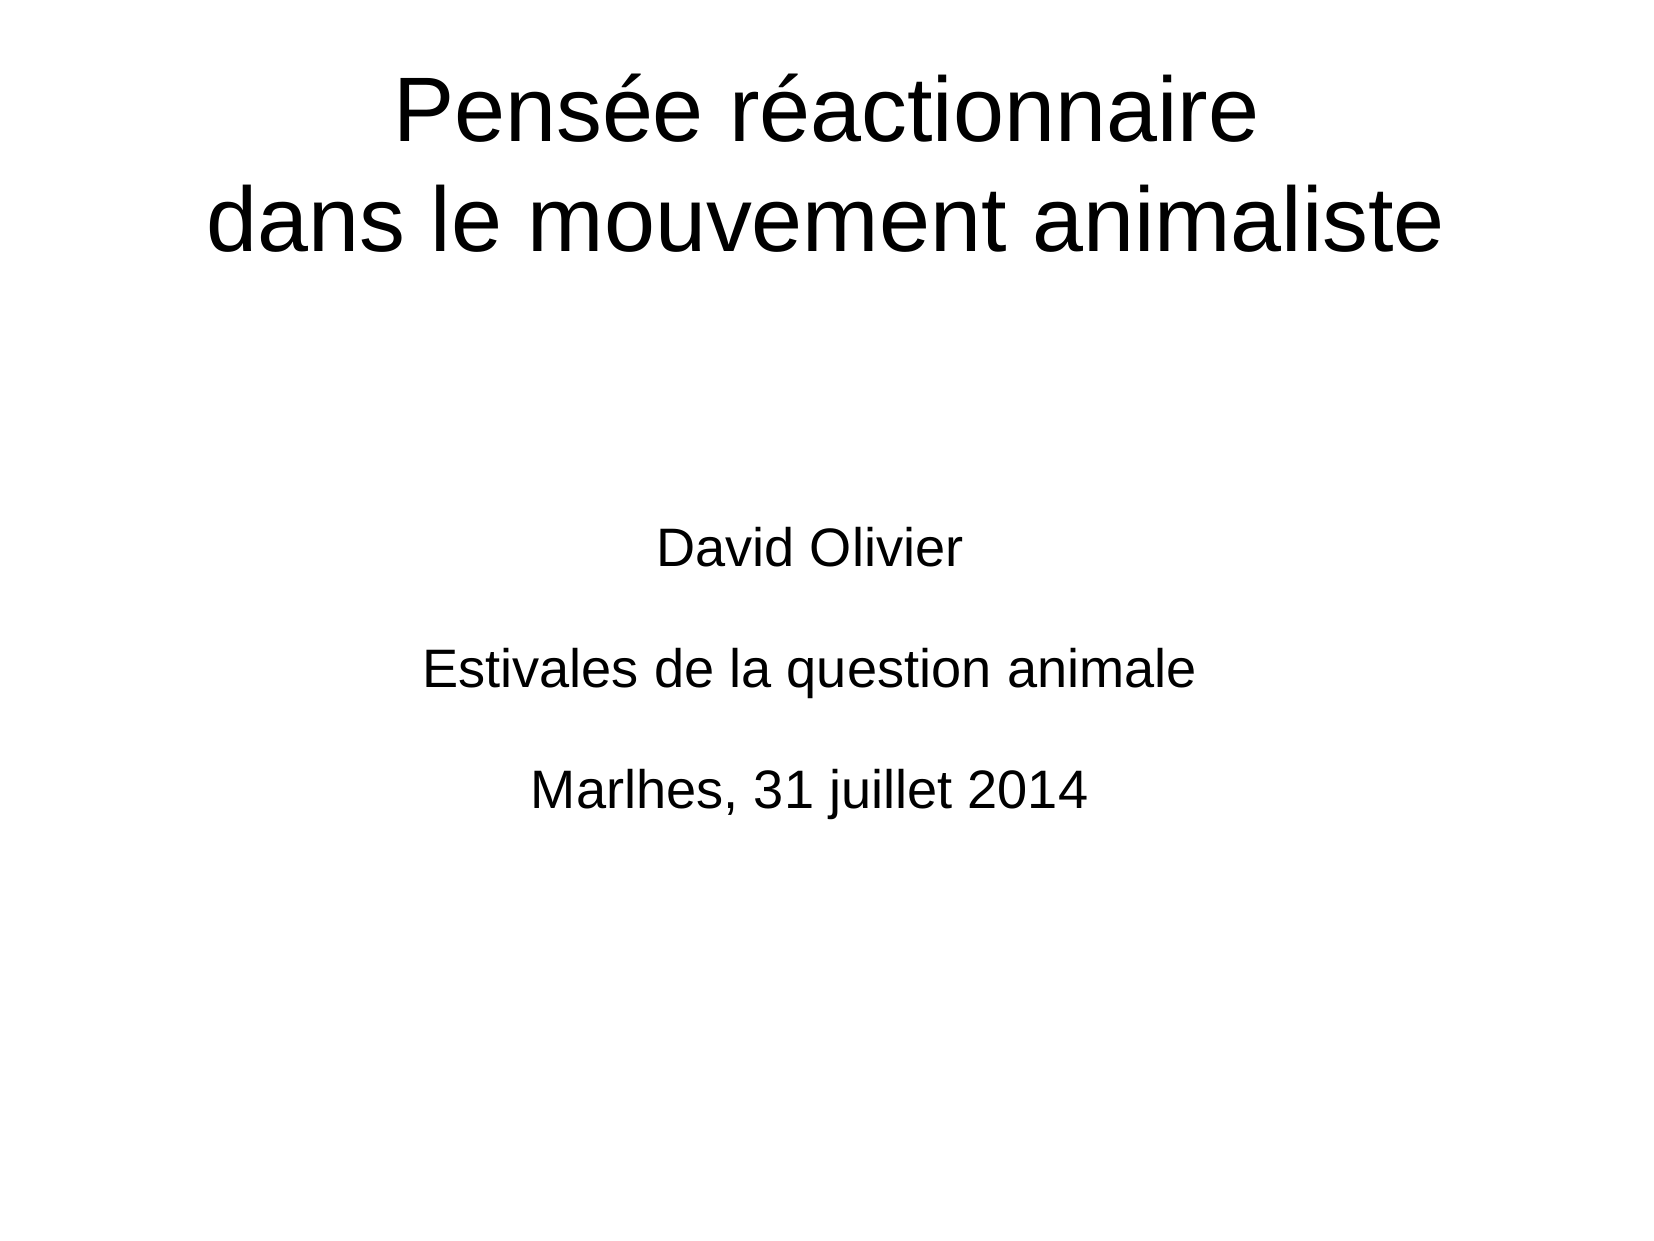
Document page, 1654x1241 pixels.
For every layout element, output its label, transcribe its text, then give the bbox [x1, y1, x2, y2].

title Pensée réactionnaire dans le mouvement animaliste [82, 49, 1571, 257]
text_box David Olivier Estivales de la question animale Marlhes, 31 juillet 2014 [240, 510, 1381, 916]
